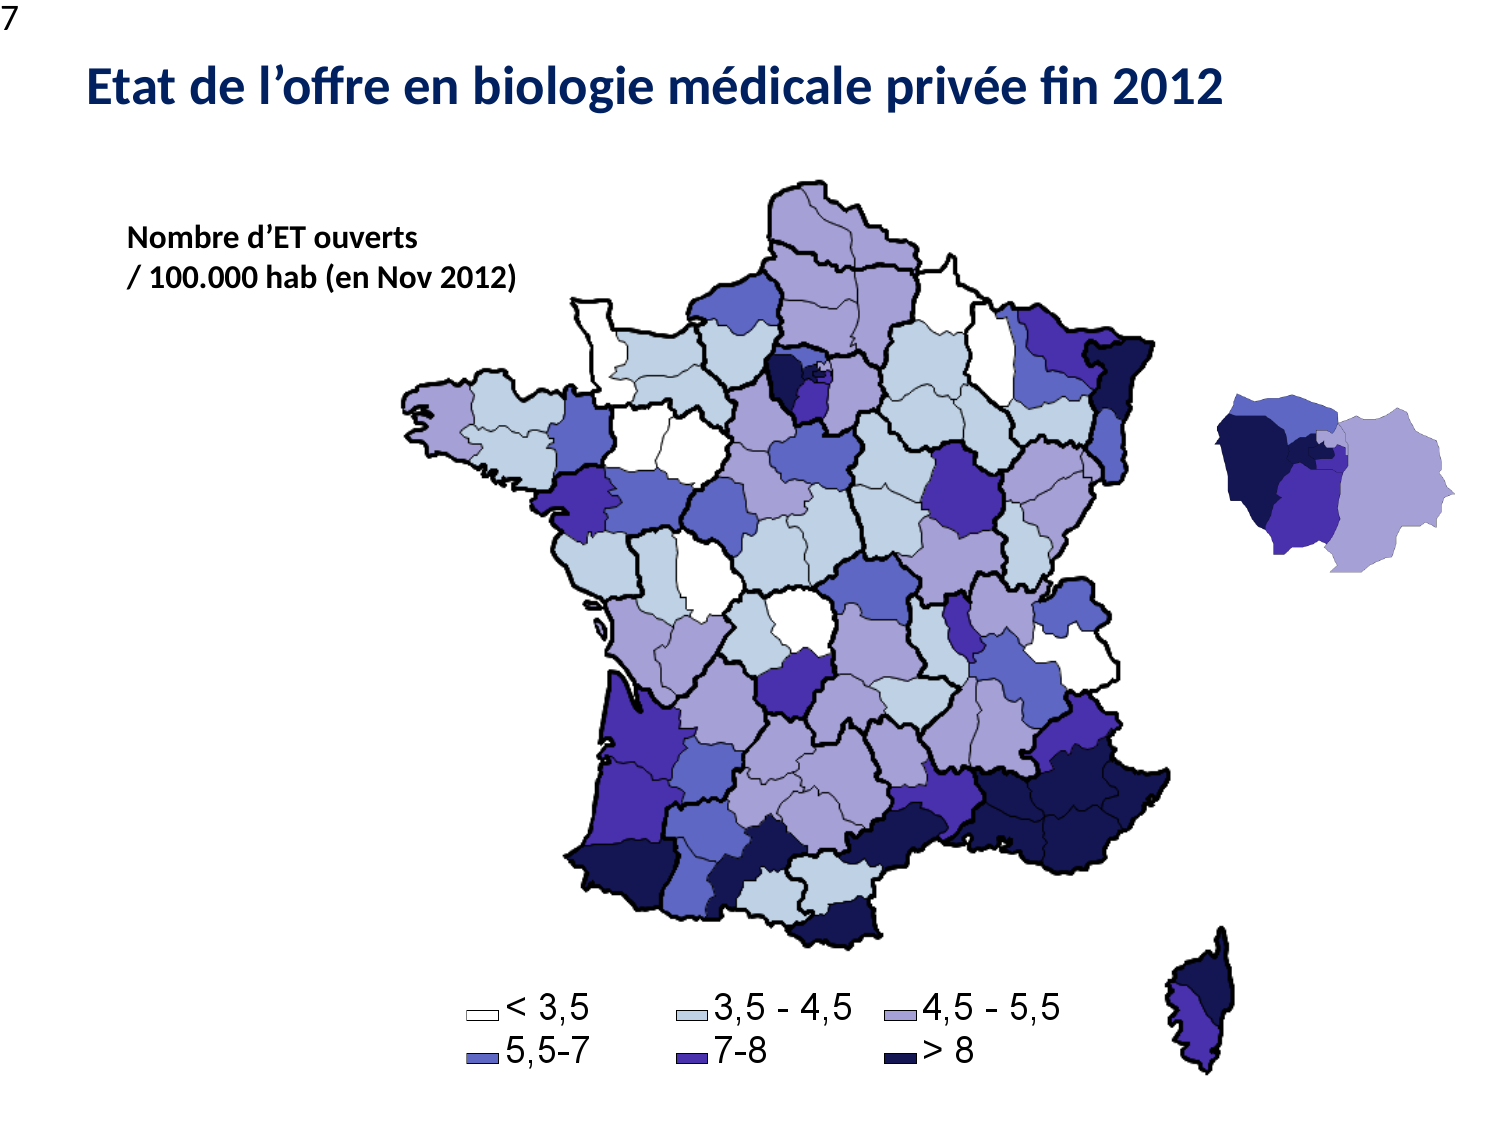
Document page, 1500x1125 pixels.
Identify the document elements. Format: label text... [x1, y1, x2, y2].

title Etat de l’offre en biologie médicale privée fin 2012 [71, 19, 1422, 147]
text_box Nombre d’ET ouverts / 100.000 hab (en Nov 2012) [112, 208, 550, 303]
picture [395, 177, 1472, 1078]
